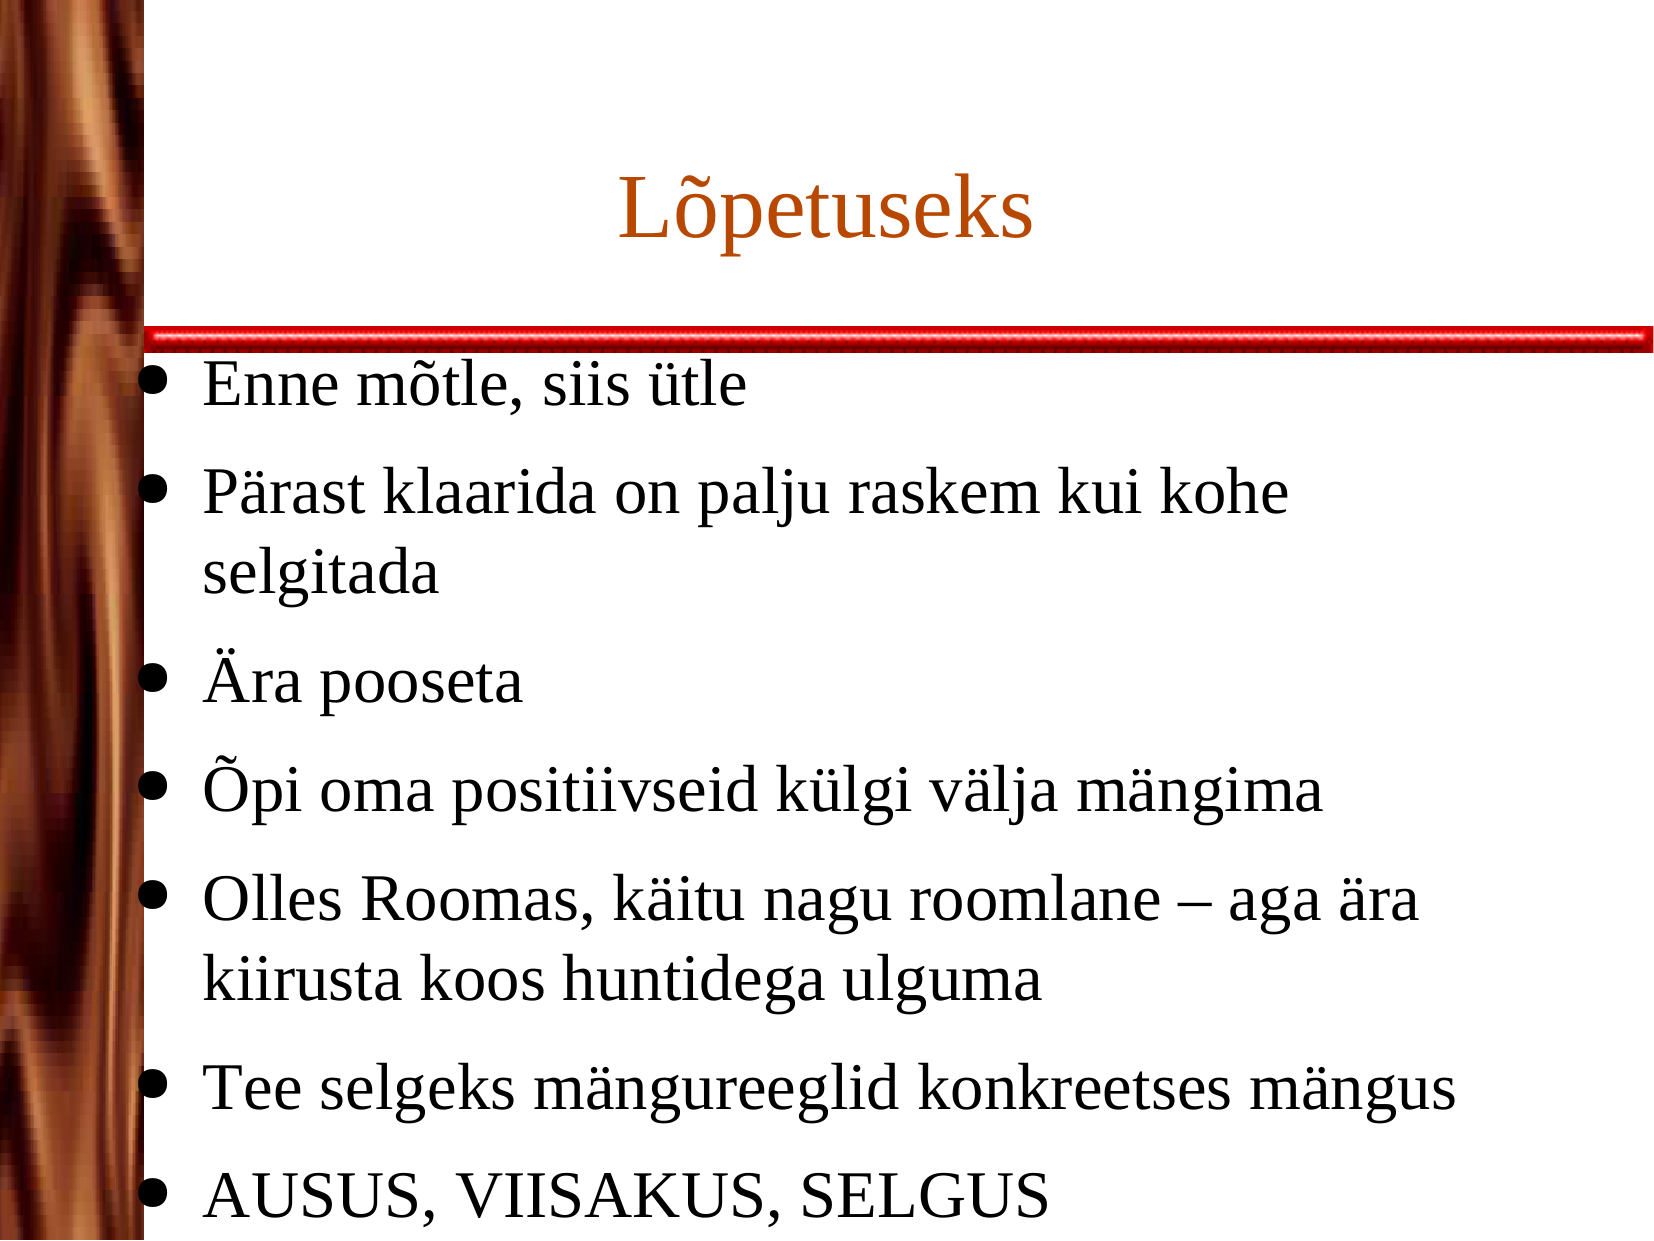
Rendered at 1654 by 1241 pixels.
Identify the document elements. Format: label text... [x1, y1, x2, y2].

title Lõpetuseks [121, 98, 1533, 314]
picture [0, 0, 1654, 1240]
list Enne mõtle, siis ütle Pärast klaarida on palju raskem kui kohe selgitada Ära pooseta Õpi oma positiivseid külgi välja mängima Olles Roomas, käitu nagu roomlane – aga ära kiirusta koos huntidega ulguma Tee selgeks mängureeglid konkreetses mängus AUSUS, VIISAKUS, SELGUS [121, 344, 1533, 1232]
